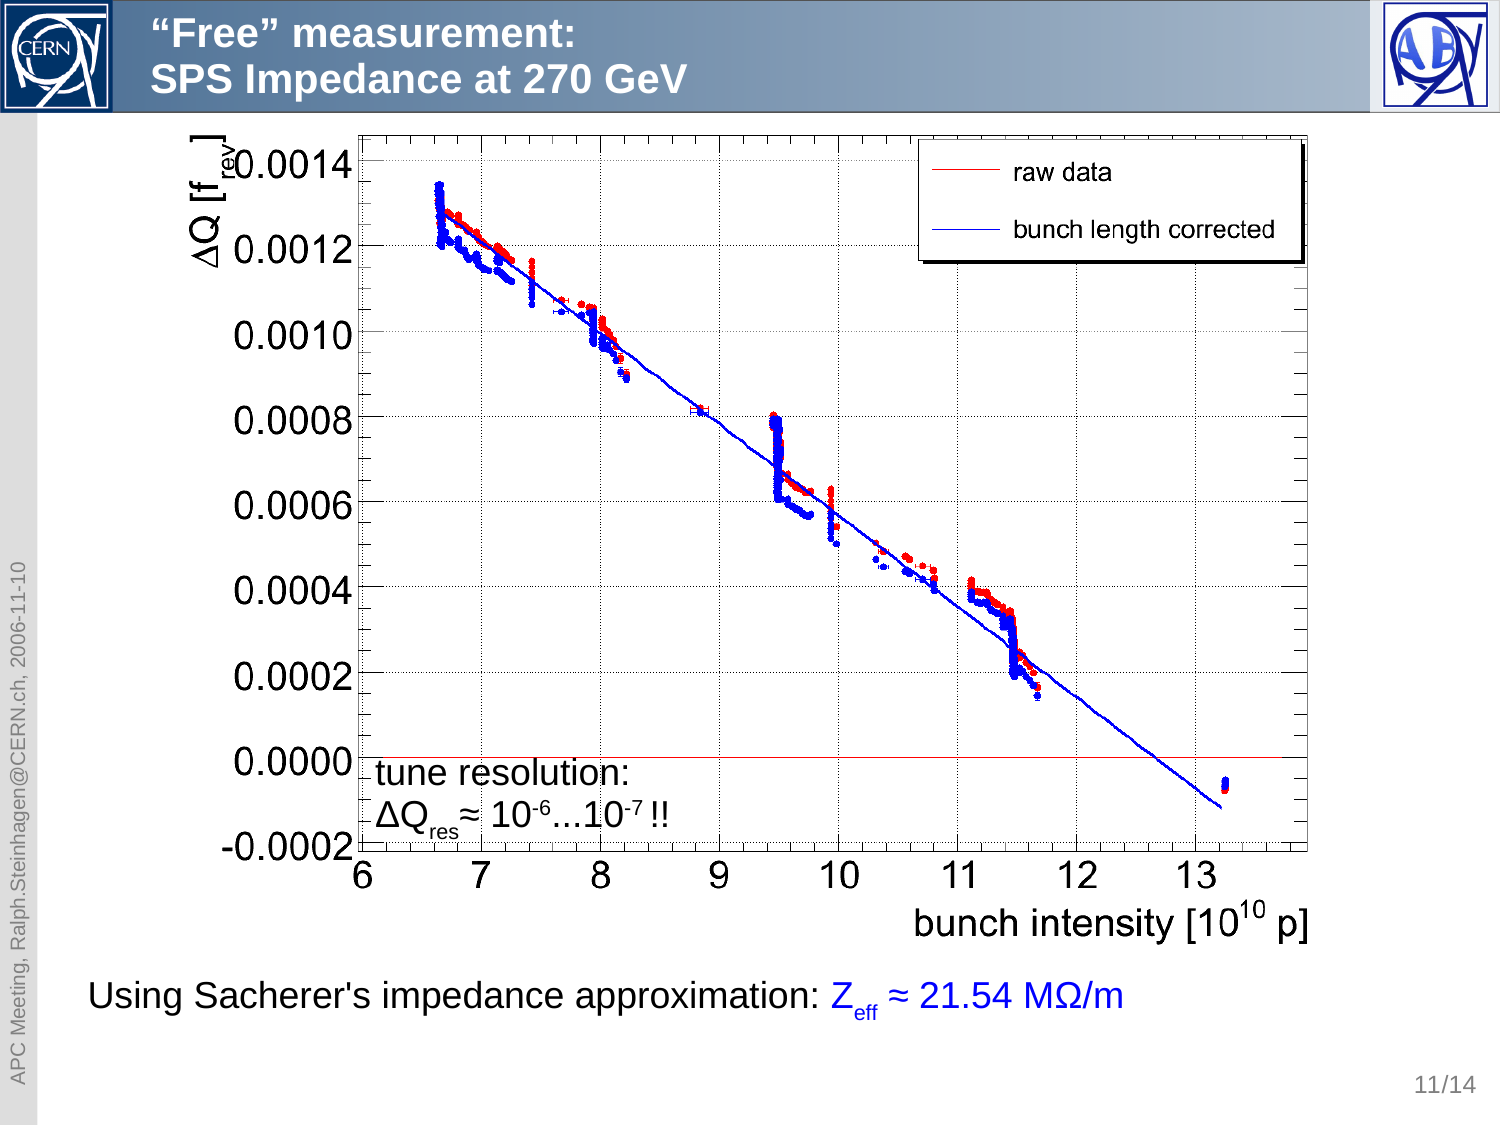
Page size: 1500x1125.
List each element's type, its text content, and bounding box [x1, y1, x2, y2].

list Using Sacherer's impedance approximation: Zeff ≈ 21.54 MΩ/m [87, 974, 1438, 1030]
title “Free” measurement: SPS Impedance at 270 GeV [150, 0, 1201, 113]
text_box tune resolution: ΔQres≈ 10-6...10-7 !! [360, 744, 684, 852]
picture [1382, 1, 1489, 108]
picture [186, 118, 1329, 951]
picture [0, 0, 113, 113]
